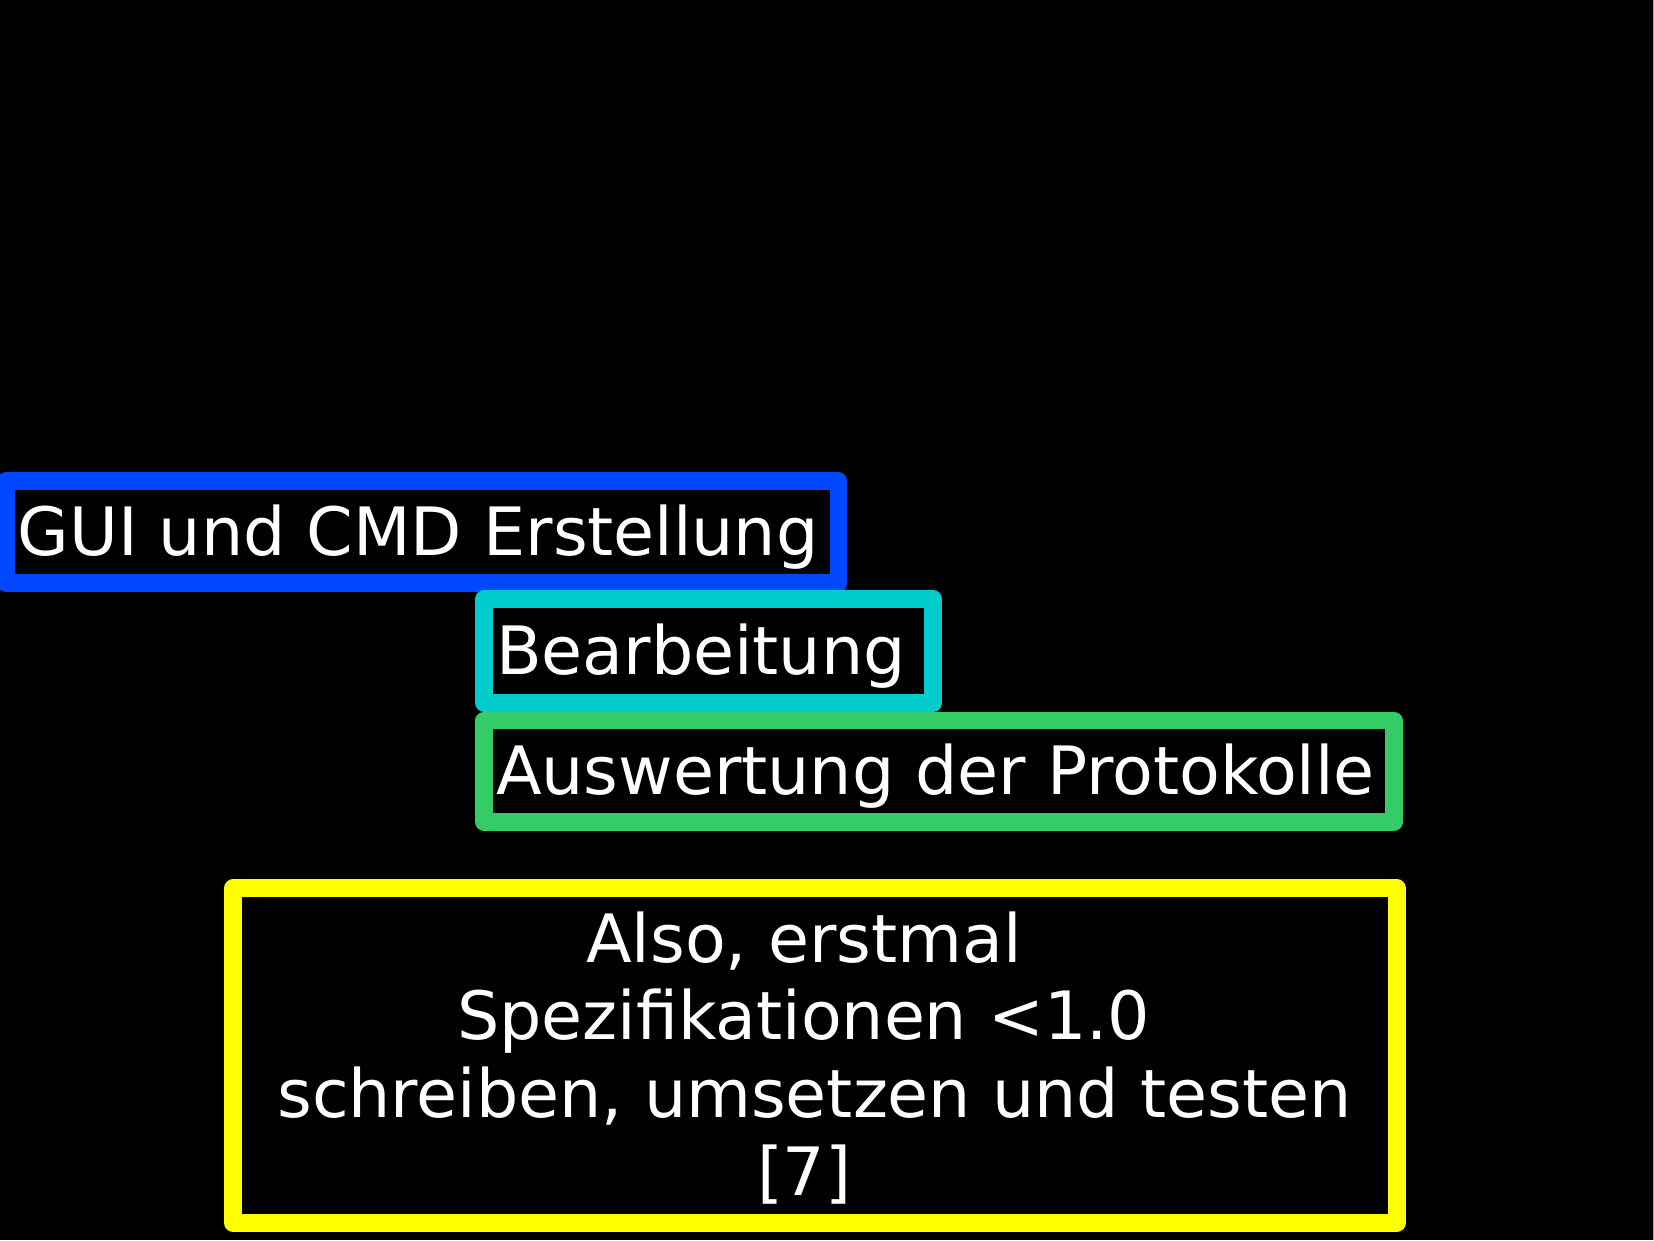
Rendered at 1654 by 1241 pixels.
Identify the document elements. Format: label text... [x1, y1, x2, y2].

text_box GUI und CMD Erstellung [5, 481, 839, 583]
text_box Also, erstmal Spezifikationen <1.0 schreiben, umsetzen und testen [7] [233, 888, 1397, 1223]
text_box Bearbeitung [484, 599, 934, 703]
text_box Auswertung der Protokolle [484, 720, 1394, 822]
